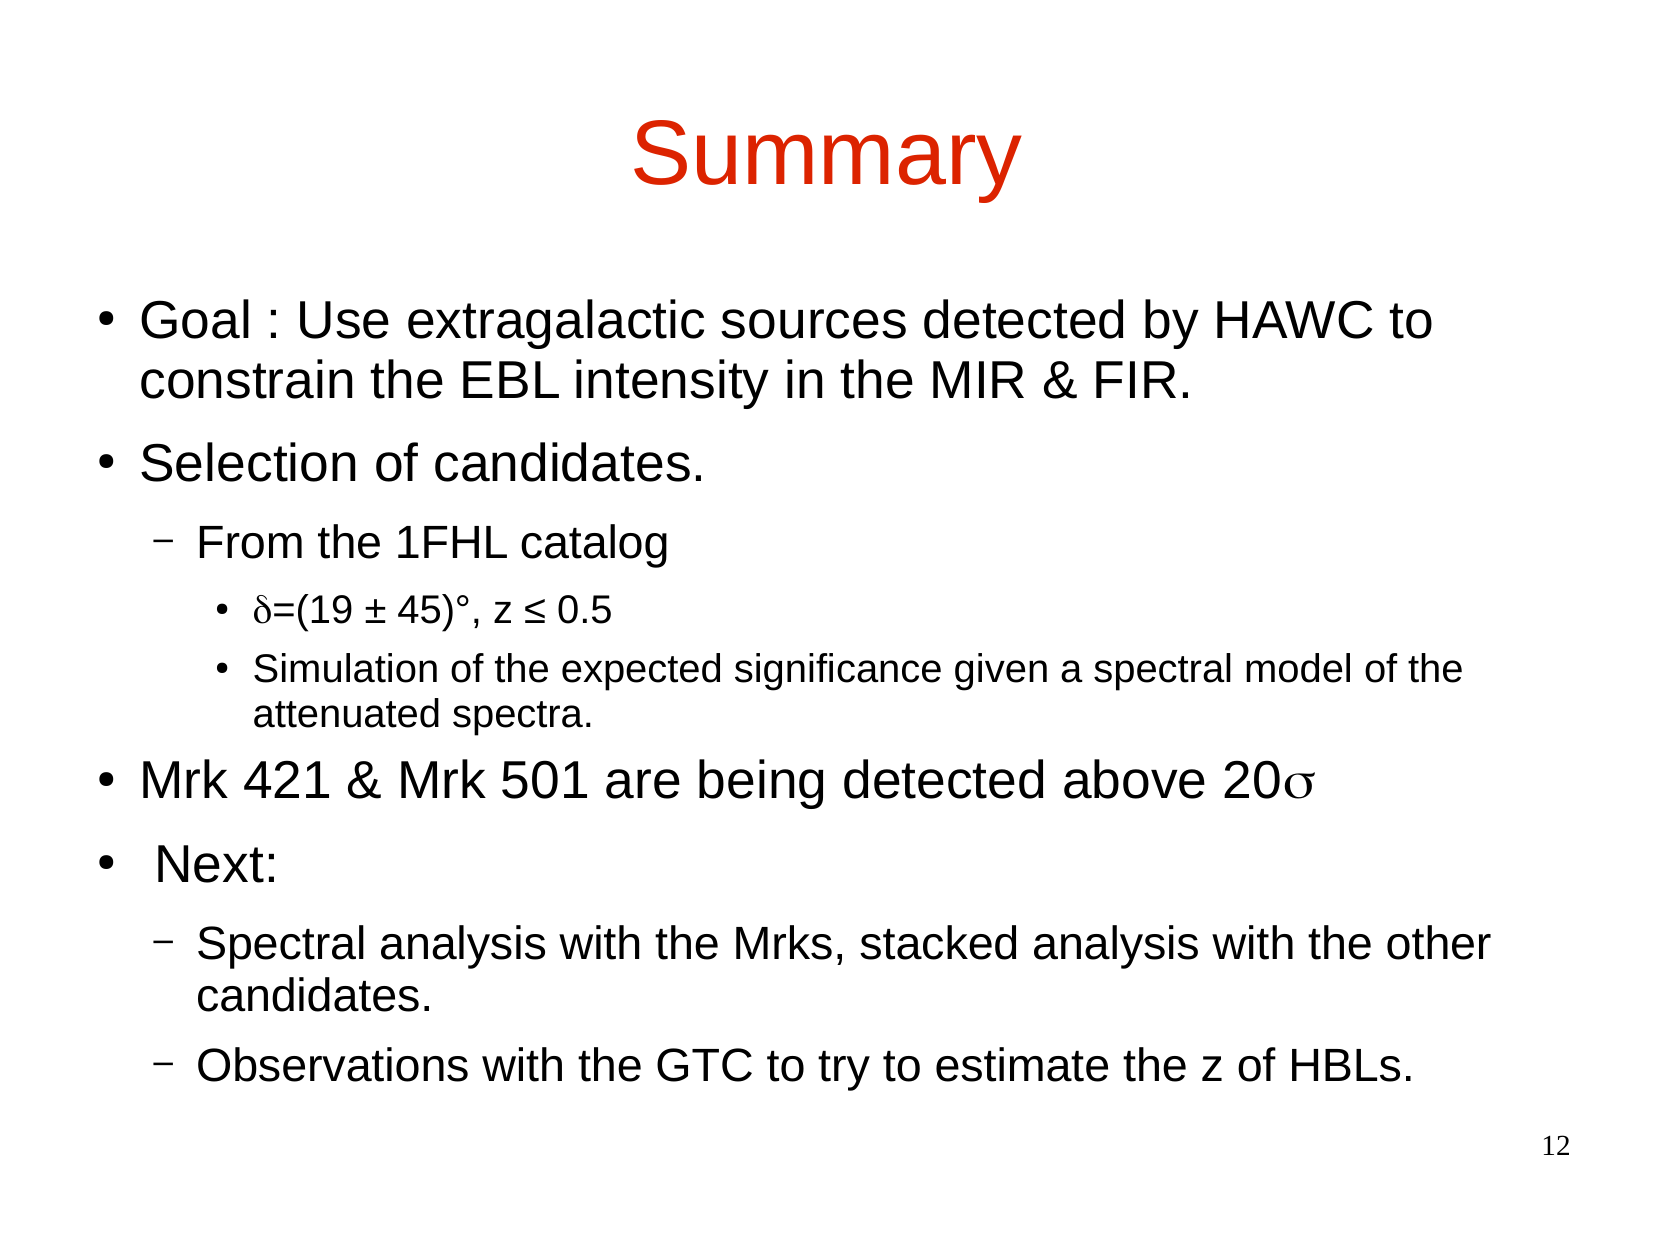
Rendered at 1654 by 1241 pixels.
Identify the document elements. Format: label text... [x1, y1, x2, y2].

list Goal : Use extragalactic sources detected by HAWC to constrain the EBL intensity in the MIR & FIR. Selection of candidates. From the 1FHL catalog d=(19 ± 45)°, z ≤ 0.5 Simulation of the expected significance given a spectral model of the attenuated spectra. Mrk 421 & Mrk 501 are being detected above 20σ Next: Spectral analysis with the Mrks, stacked analysis with the other candidates. Observations with the GTC to try to estimate the z of HBLs. [82, 290, 1571, 1096]
title Summary [82, 49, 1571, 257]
